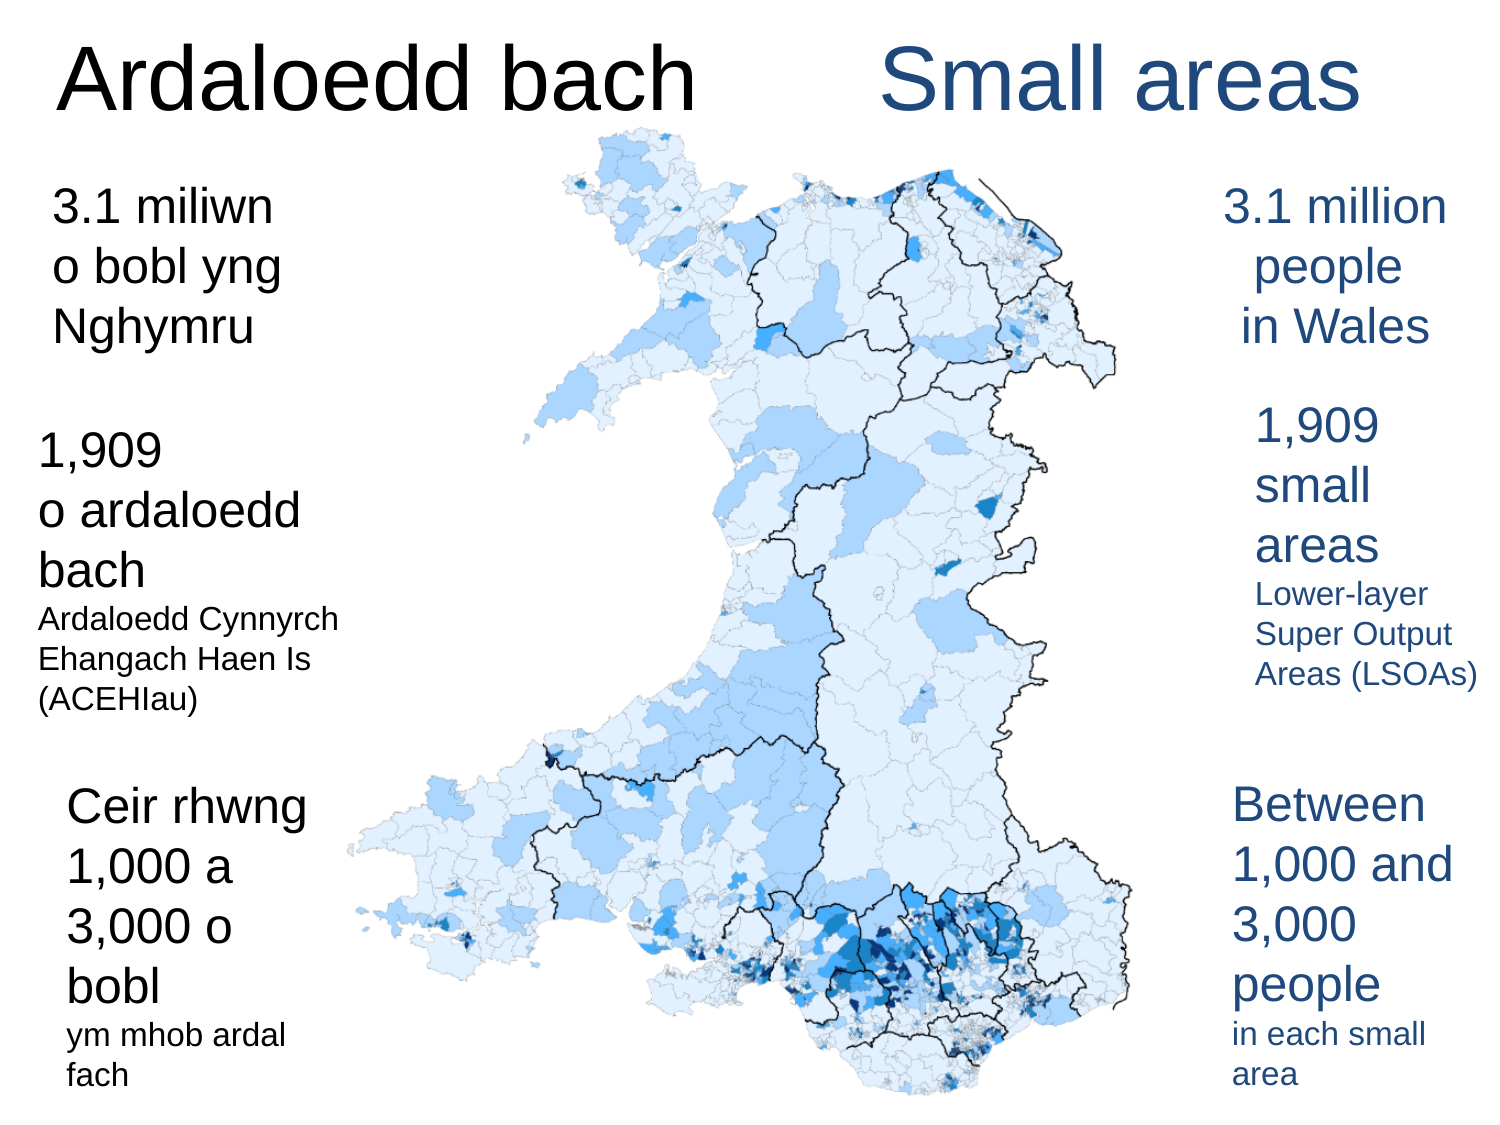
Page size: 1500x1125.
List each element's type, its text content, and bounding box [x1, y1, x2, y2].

text_box Ceir rhwng 1,000 a 3,000 o bobl ym mhob ardal fach [51, 766, 339, 1105]
picture [334, 117, 1146, 1103]
text_box 3.1 million people in Wales [1200, 165, 1471, 363]
text_box Between 1,000 and 3,000 people in each small area [1216, 764, 1500, 1103]
text_box 1,909 o ardaloedd bach Ardaloedd Cynnyrch Ehangach Haen Is (ACEHIau) [22, 409, 360, 728]
text_box Ardaloedd bach [41, 11, 810, 138]
text_box Small areas [863, 11, 1426, 138]
text_box 3.1 miliwn o bobl yng Nghymru [37, 165, 373, 363]
text_box 1,909 small areas Lower-layer Super Output Areas (LSOAs) [1239, 384, 1500, 703]
